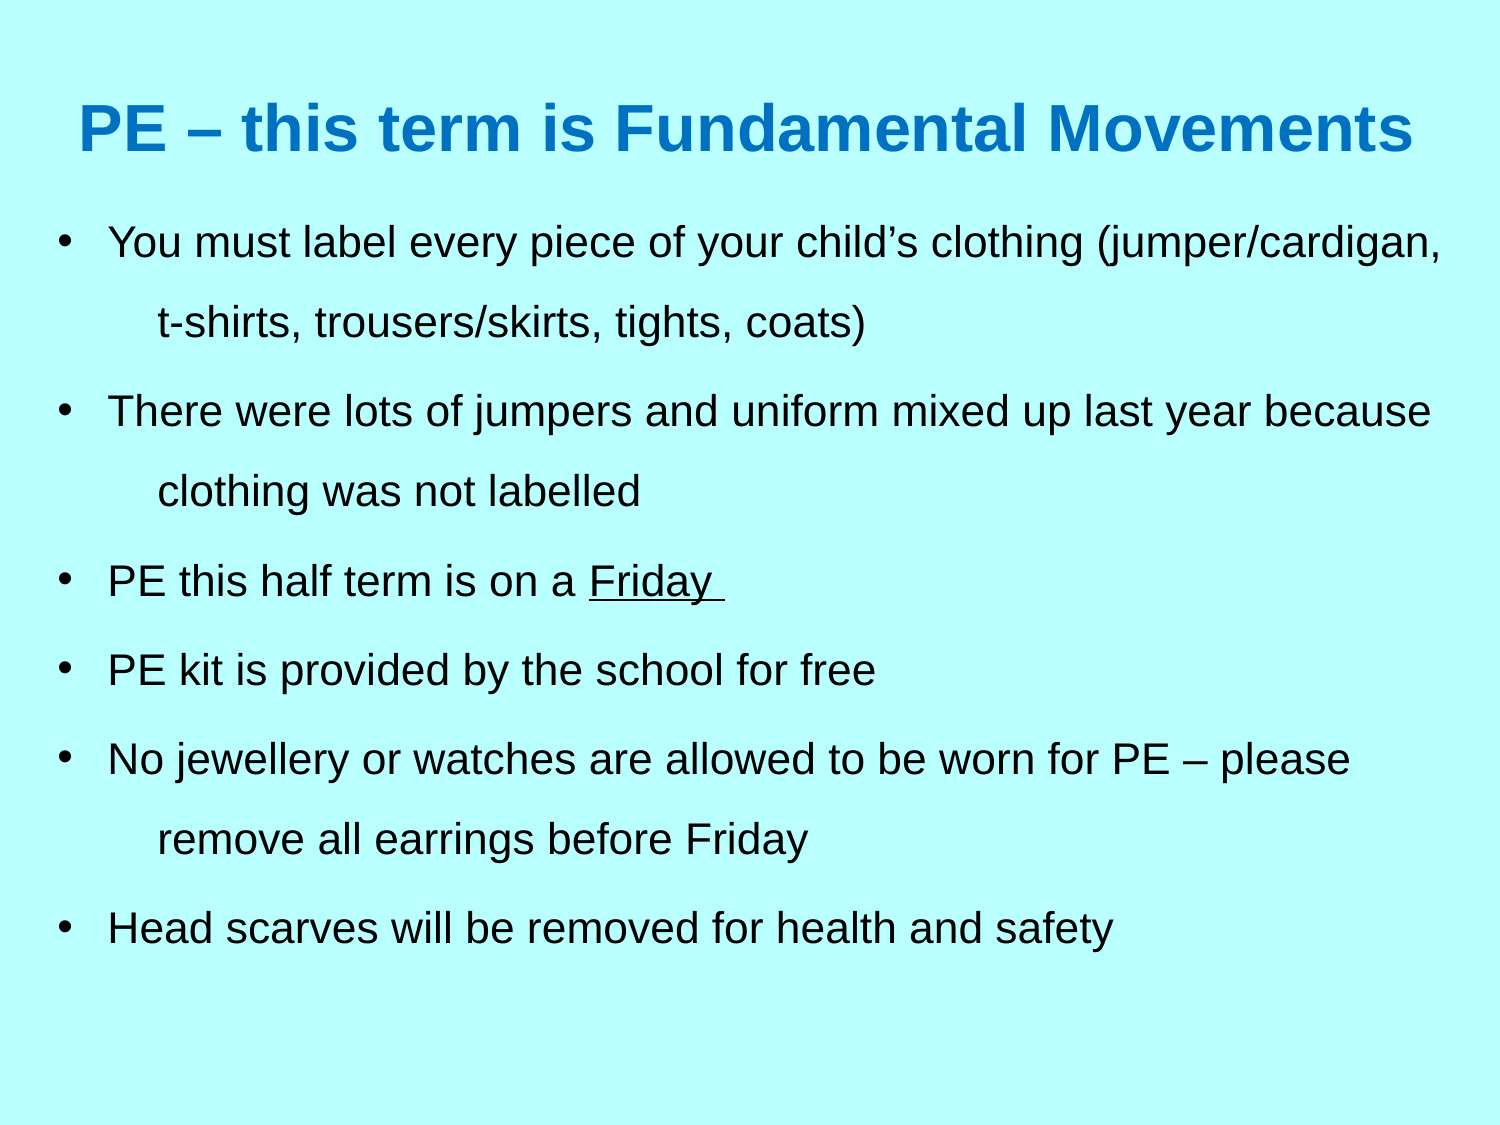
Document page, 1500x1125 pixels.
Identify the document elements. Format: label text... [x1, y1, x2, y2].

list You must label every piece of your child’s clothing (jumper/cardigan, t-shirts, trousers/skirts, tights, coats) There were lots of jumpers and uniform mixed up last year because clothing was not labelled PE this half term is on a Friday PE kit is provided by the school for free No jewellery or watches are allowed to be worn for PE – please remove all earrings before Friday Head scarves will be removed for health and safety [42, 179, 1464, 968]
title PE – this term is Fundamental Movements [36, 30, 1458, 219]
